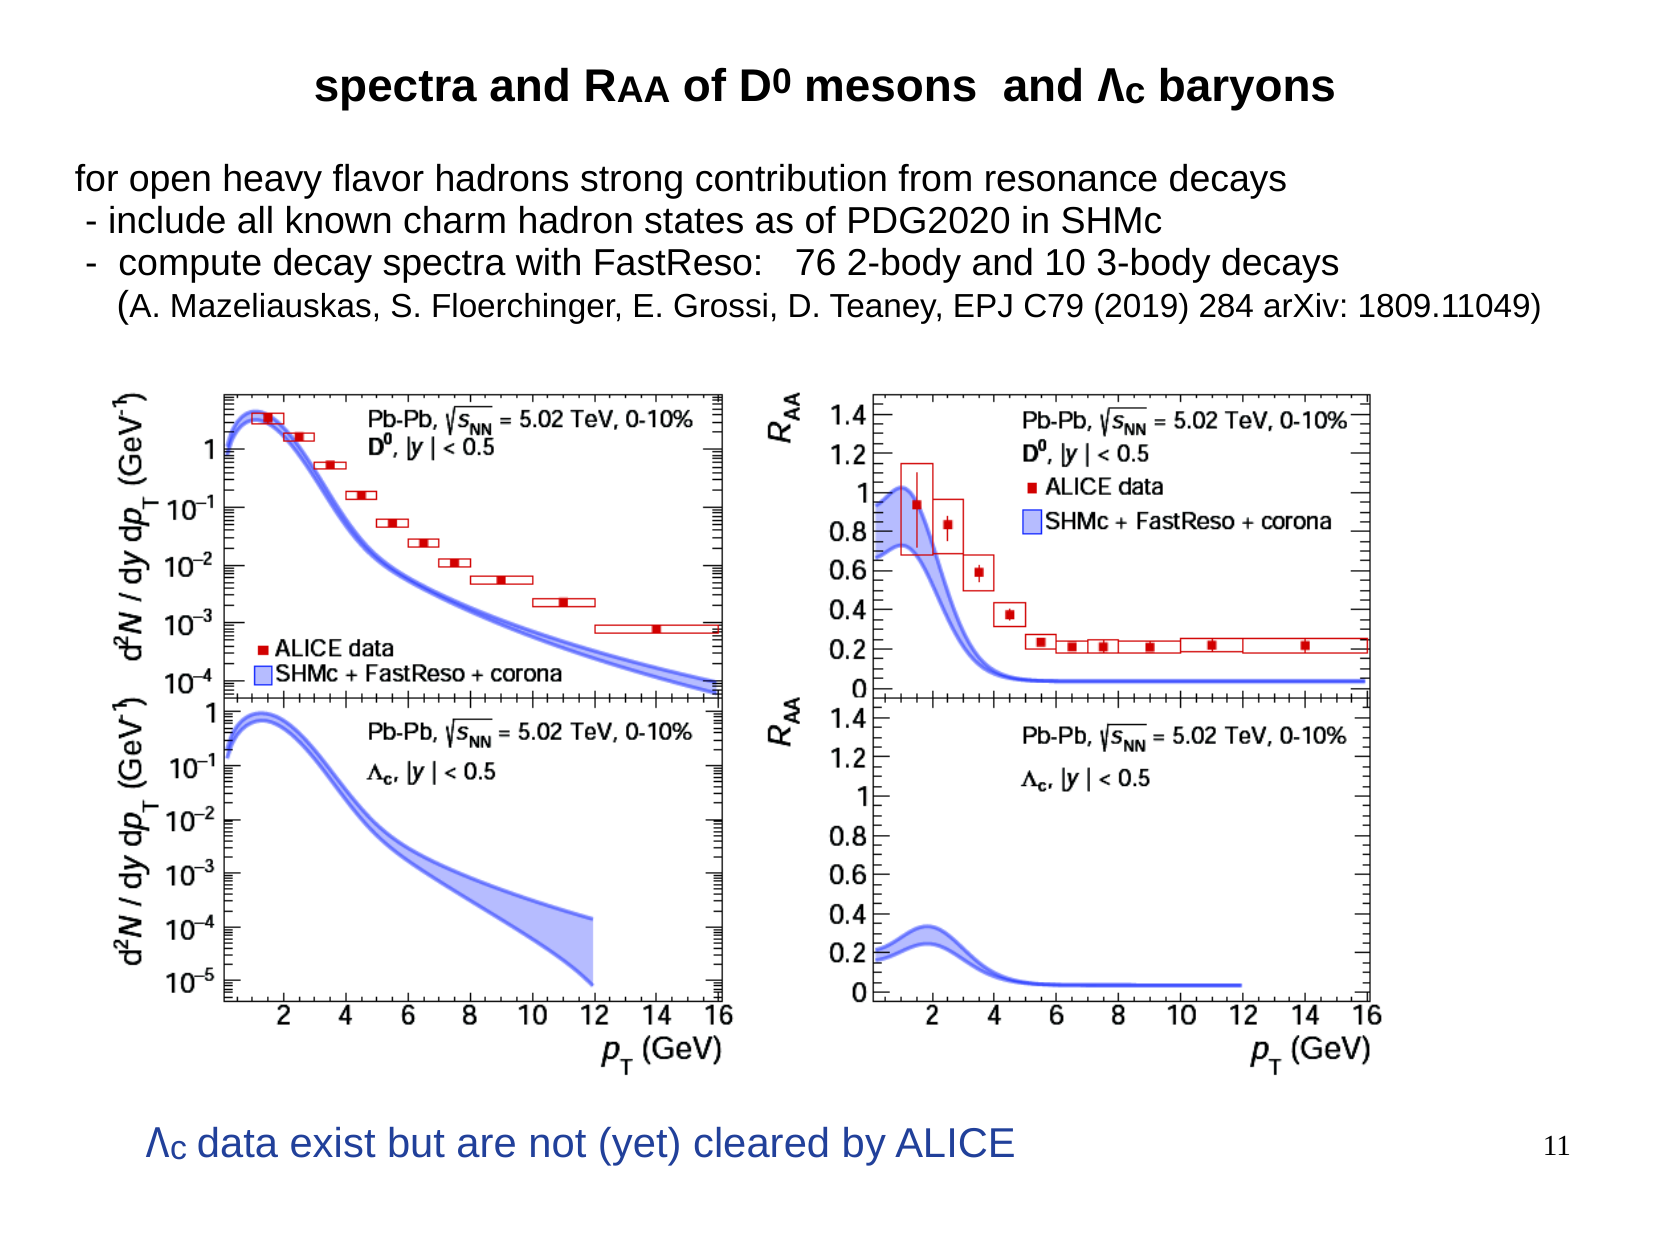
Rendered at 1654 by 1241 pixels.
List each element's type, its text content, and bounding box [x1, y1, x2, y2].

text_box Λc data exist but are not (yet) cleared by ALICE [130, 1105, 1151, 1179]
picture [66, 377, 1396, 1087]
text_box spectra and RAA of D0 mesons and Λc baryons [105, 45, 1546, 119]
text_box for open heavy flavor hadrons strong contribution from resonance decays - include all known charm hadron states as of PDG2020 in SHMc - compute decay spectra with FastReso: 76 2-body and 10 3-body decays (A. Mazeliauskas, S. Floerchinger, E. Grossi, D. Teaney, EPJ C79 (2019) 284 arXiv: 1809.11049) [60, 150, 1591, 333]
